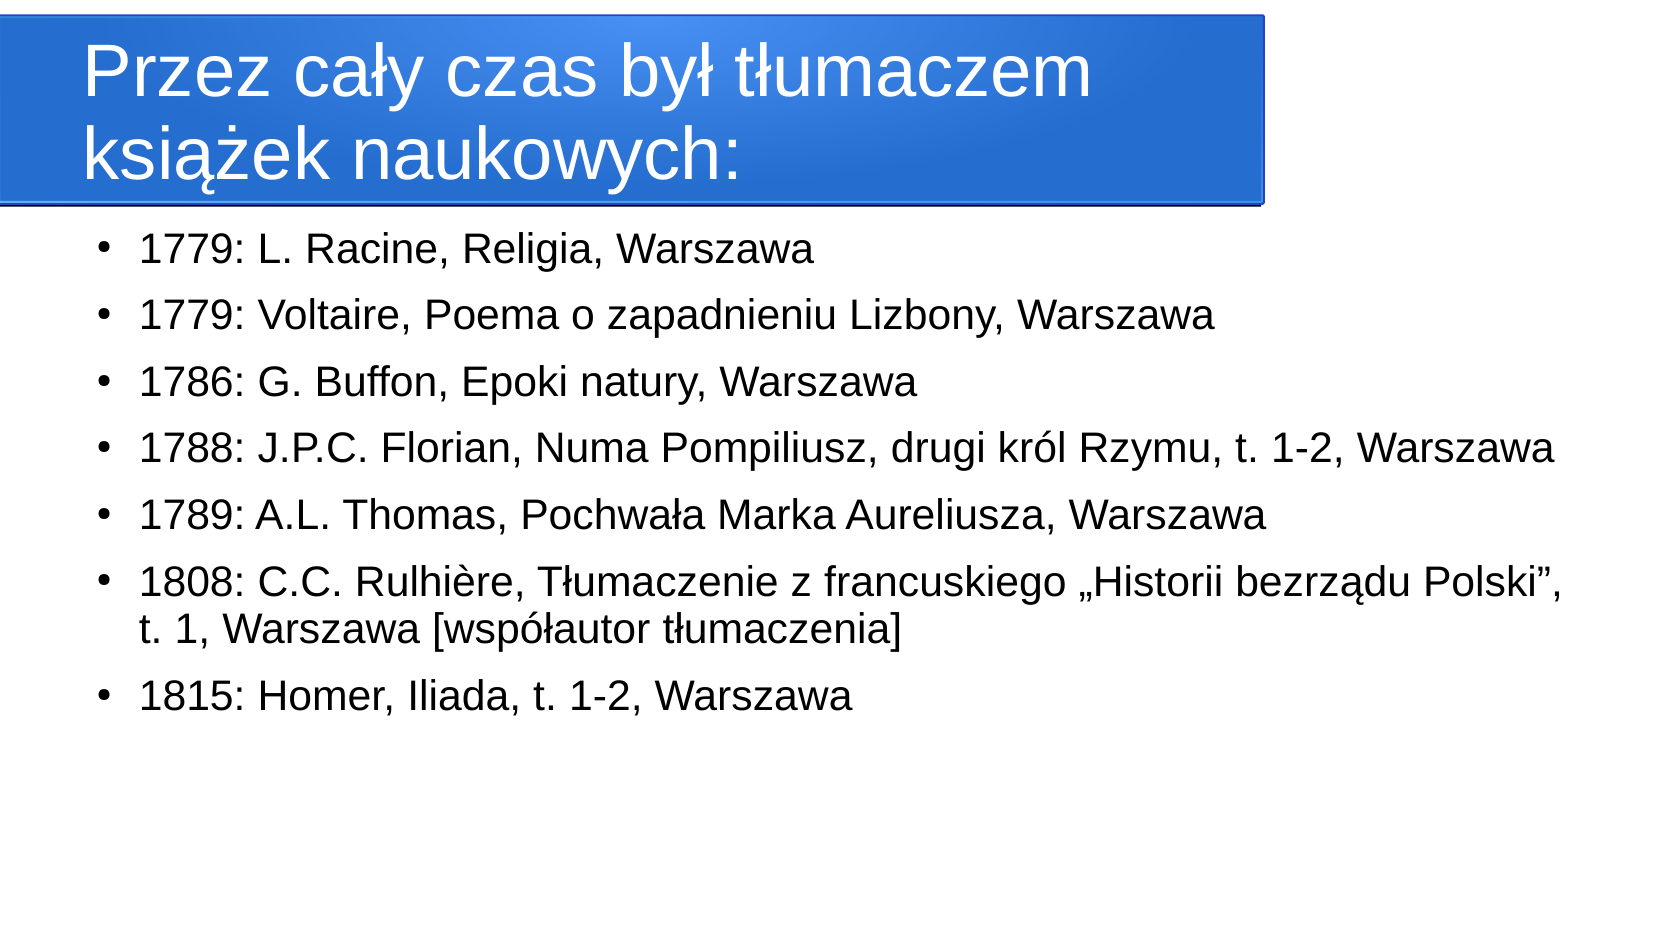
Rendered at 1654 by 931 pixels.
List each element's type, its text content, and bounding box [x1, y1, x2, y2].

title Przez cały czas był tłumaczem książek naukowych: [82, 29, 1235, 196]
list 1779: L. Racine, Religia, Warszawa 1779: Voltaire, Poema o zapadnieniu Lizbony, Warszawa 1786: G. Buffon, Epoki natury, Warszawa 1788: J.P.C. Florian, Numa Pompiliusz, drugi król Rzymu, t. 1-2, Warszawa 1789: A.L. Thomas, Pochwała Marka Aureliusza, Warszawa 1808: C.C. Rulhière, Tłumaczenie z francuskiego „Historii bezrządu Polski”, t. 1, Warszawa [współautor tłumaczenia] 1815: Homer, Iliada, t. 1-2, Warszawa [82, 224, 1571, 764]
